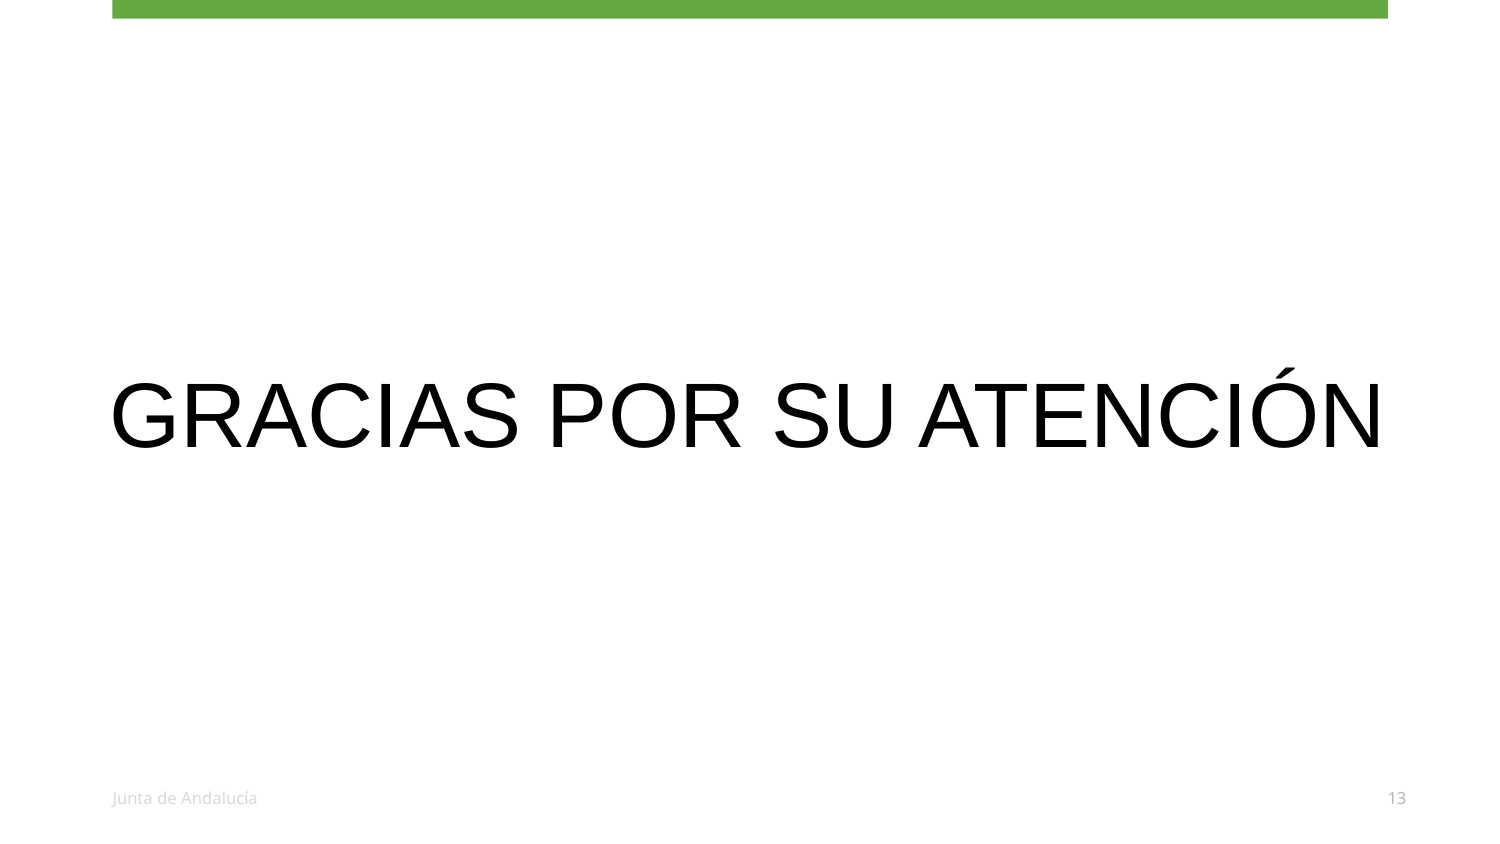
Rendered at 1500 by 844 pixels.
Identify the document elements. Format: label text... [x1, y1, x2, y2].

text_box [112, 0, 1388, 19]
text_box GRACIAS POR SU ATENCIÓN [94, 357, 1500, 844]
